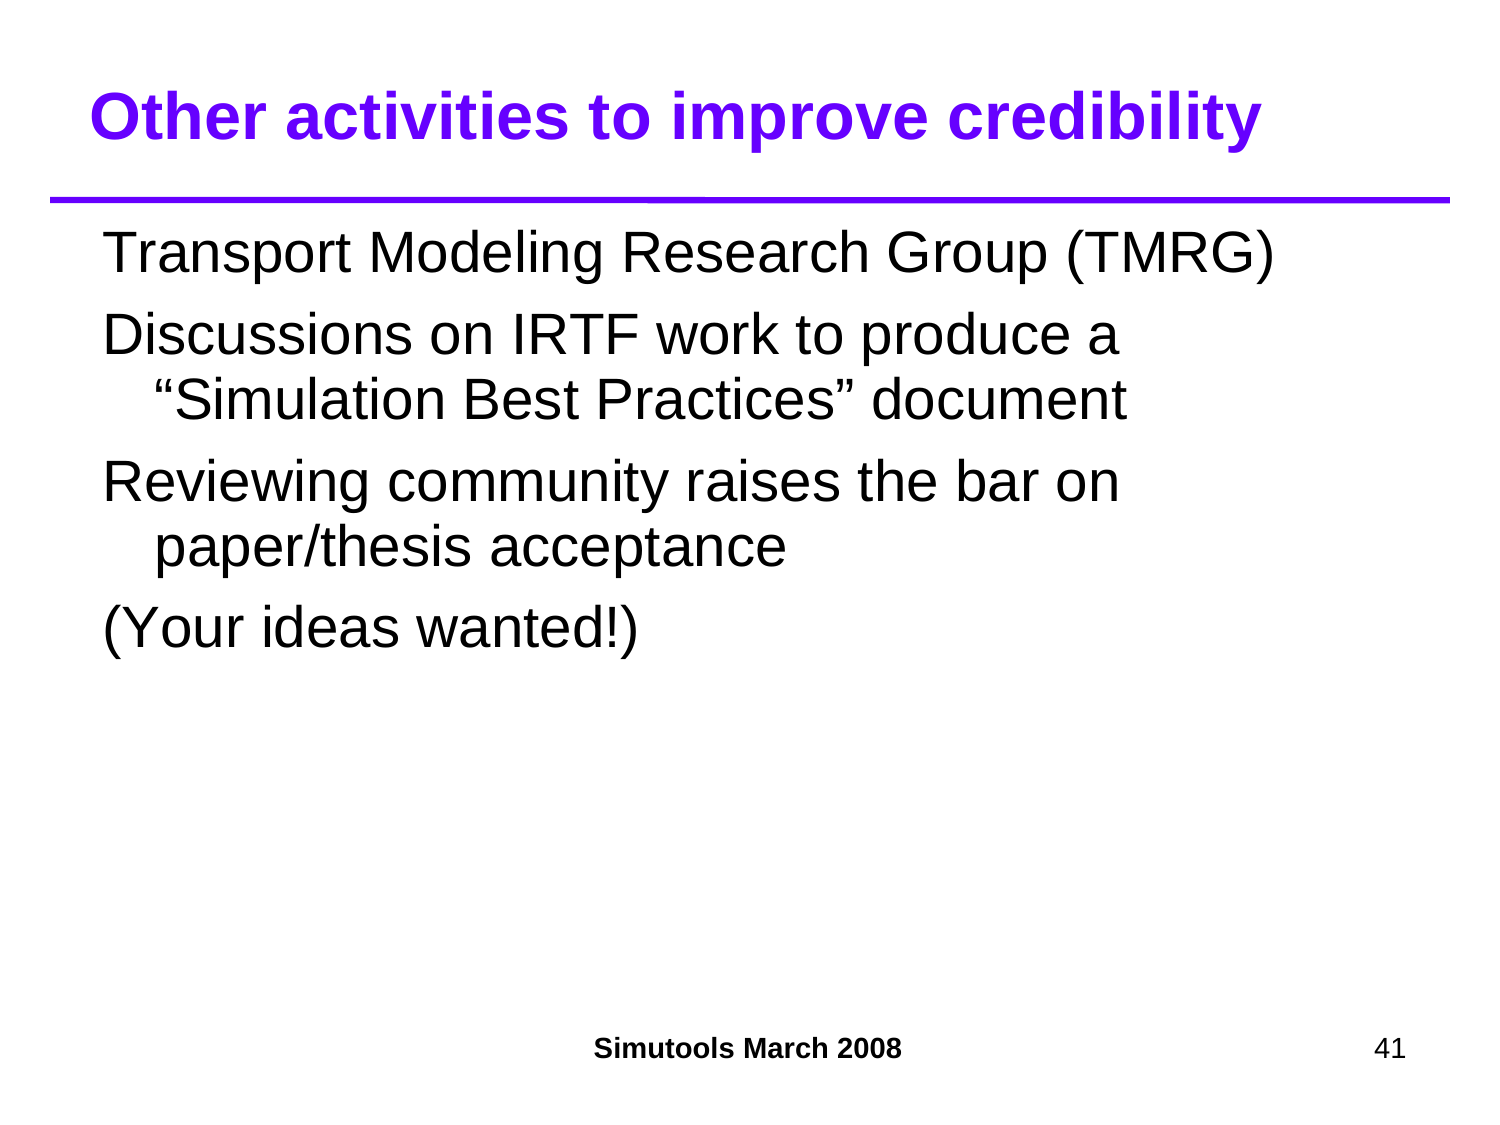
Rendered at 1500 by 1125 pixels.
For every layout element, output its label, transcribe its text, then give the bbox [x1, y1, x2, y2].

title Other activities to improve credibility [75, 68, 1426, 165]
list Transport Modeling Research Group (TMRG) Discussions on IRTF work to produce a “Simulation Best Practices” document Reviewing community raises the bar on paper/thesis acceptance (Your ideas wanted!) [87, 212, 1438, 699]
